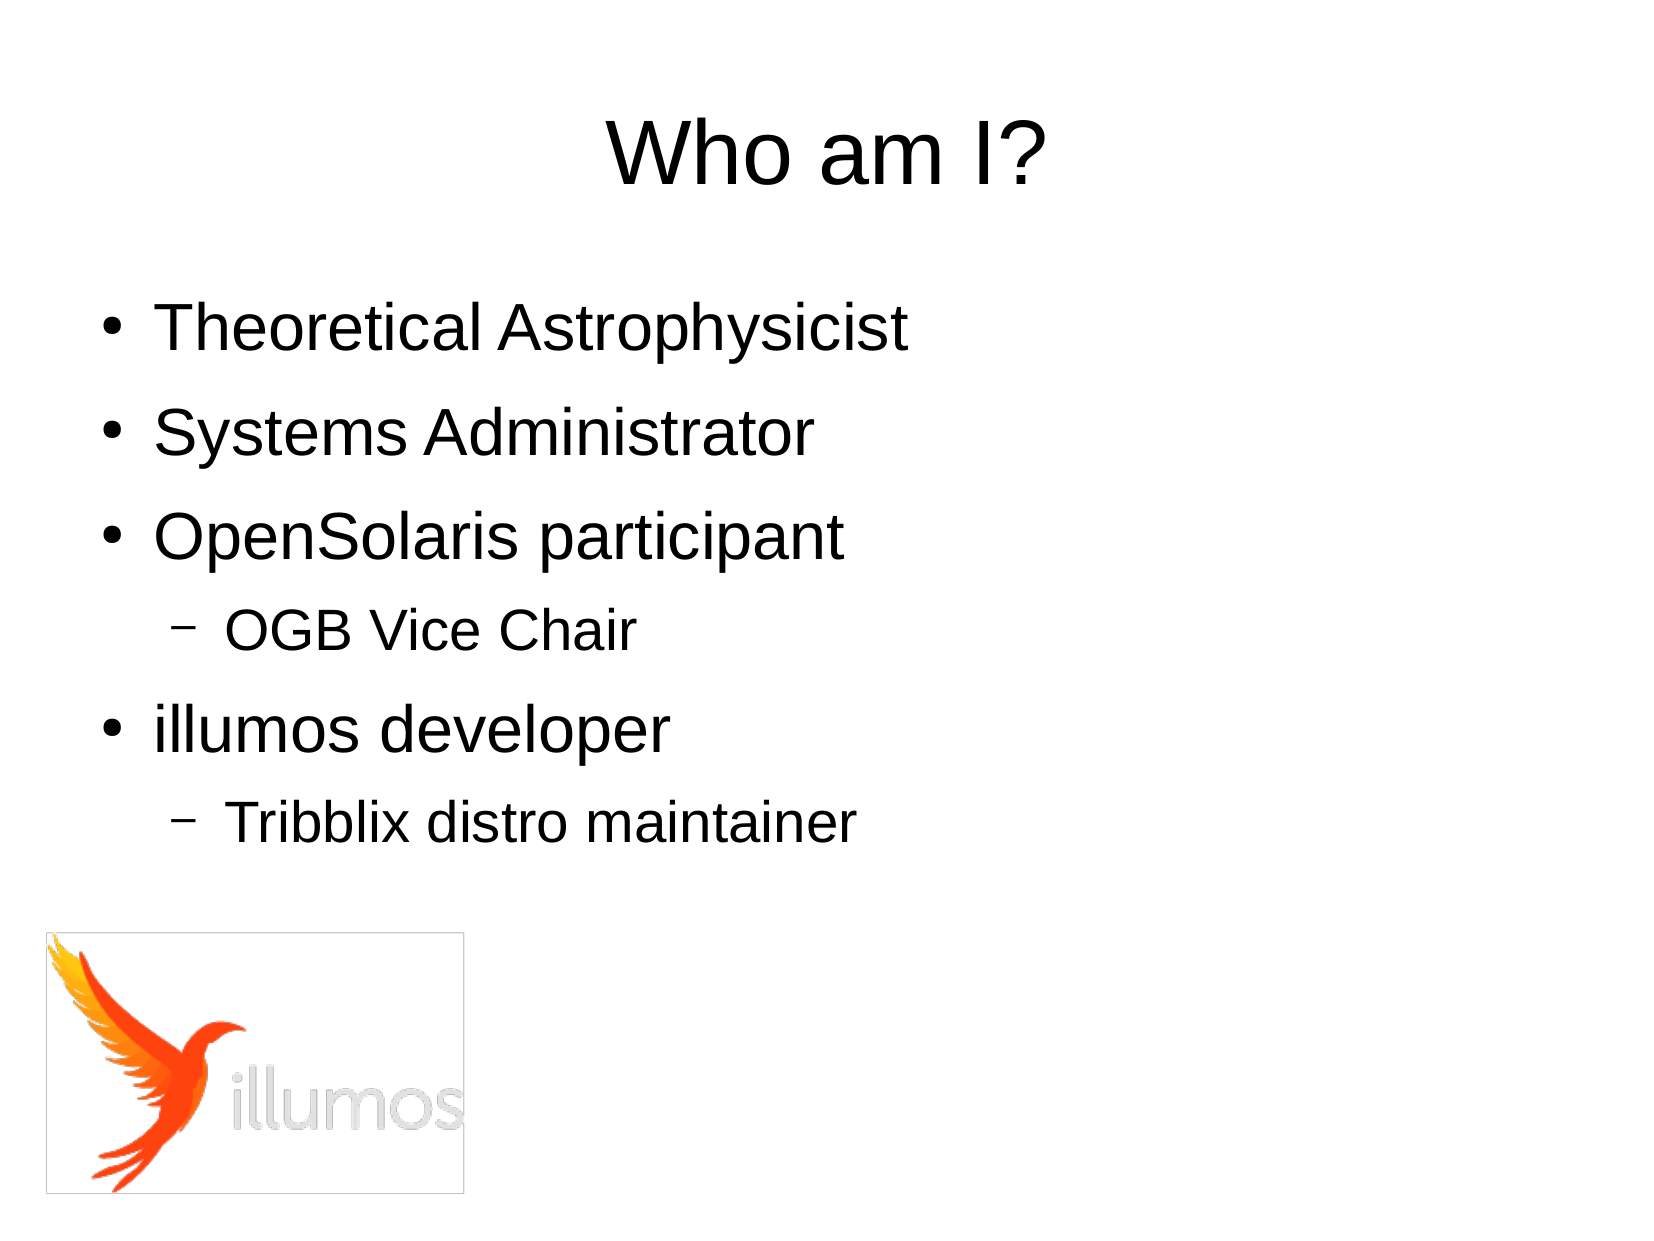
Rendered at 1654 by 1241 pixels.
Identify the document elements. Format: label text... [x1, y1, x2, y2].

title Who am I? [82, 49, 1571, 257]
list Theoretical Astrophysicist Systems Administrator OpenSolaris participant OGB Vice Chair illumos developer Tribblix distro maintainer [82, 290, 1571, 1010]
picture [0, 886, 511, 1241]
